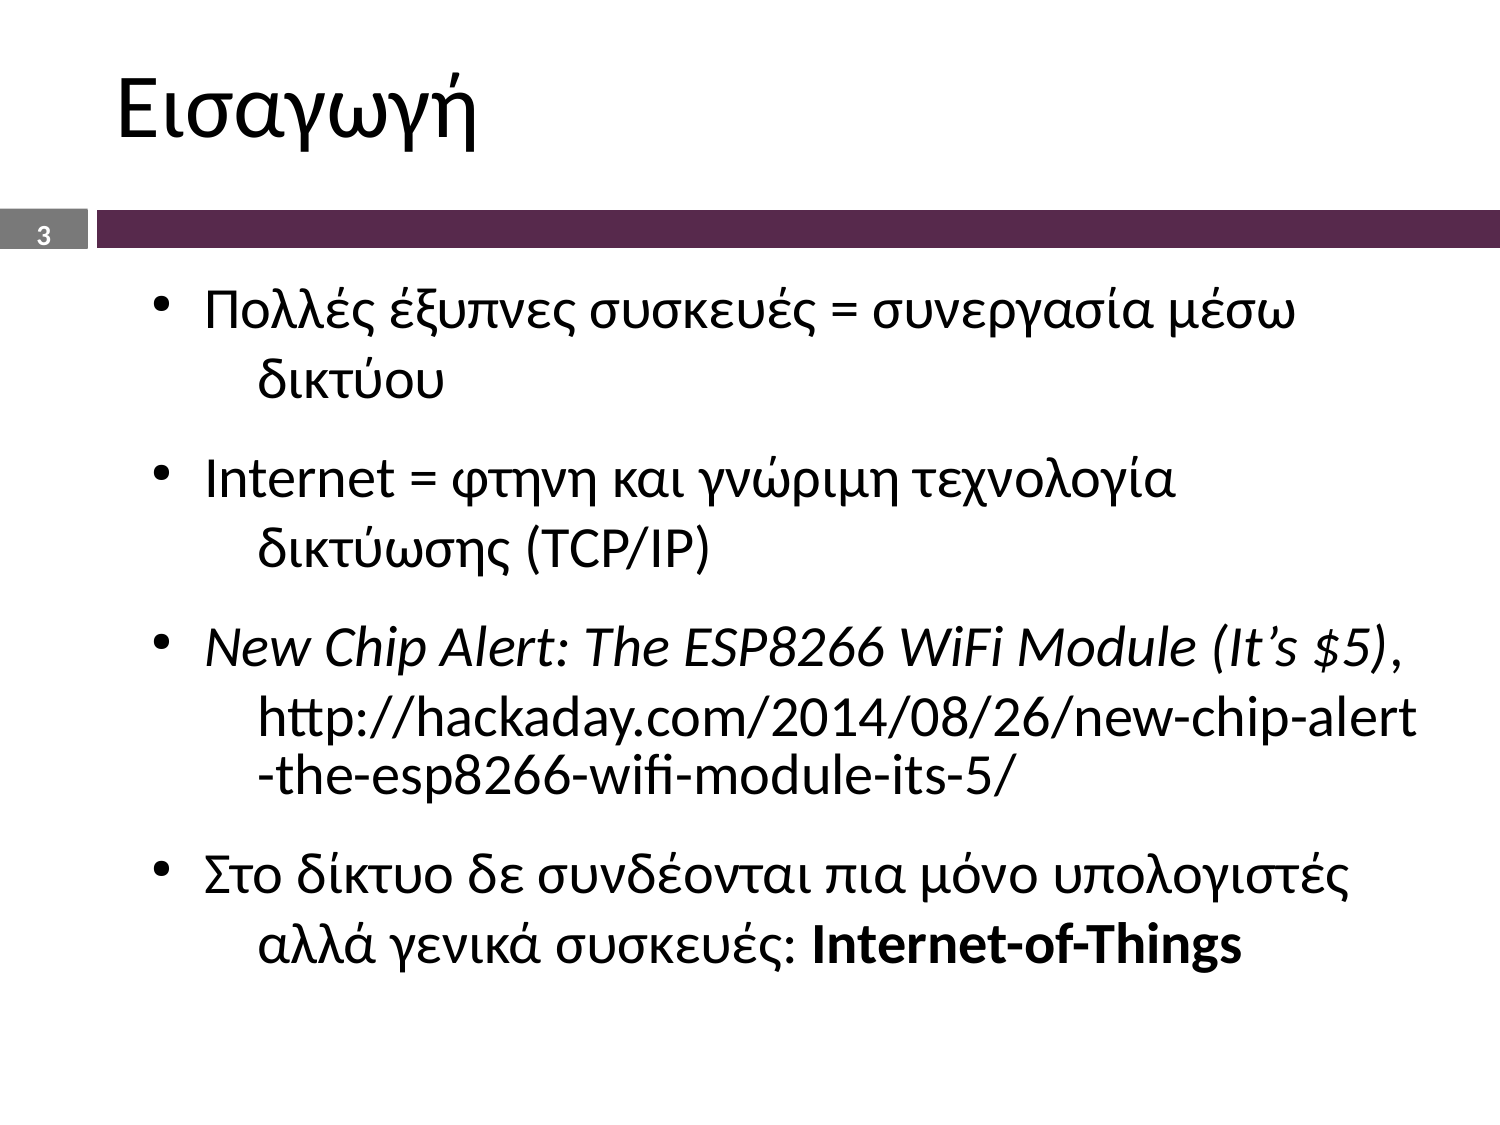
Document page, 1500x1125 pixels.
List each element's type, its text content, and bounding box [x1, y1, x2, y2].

text_box [0, 208, 88, 249]
title Εισαγωγή [100, 19, 1438, 182]
list Πολλές έξυπνες συσκευές = συνεργασία μέσω δικτύου Internet = φτηνη και γνώριμη τεχνολογία δικτύωσης (TCP/IP) New Chip Alert: The ESP8266 WiFi Module (It’s $5), http://hackaday.com/2014/08/26/new-chip-alert-the-esp8266-wifi-module-its-5/ Στο δίκτυο δε συνδέονται πια μόνο υπολογιστές αλλά γενικά συσκευές: Internet-of-Things [100, 262, 1438, 1000]
